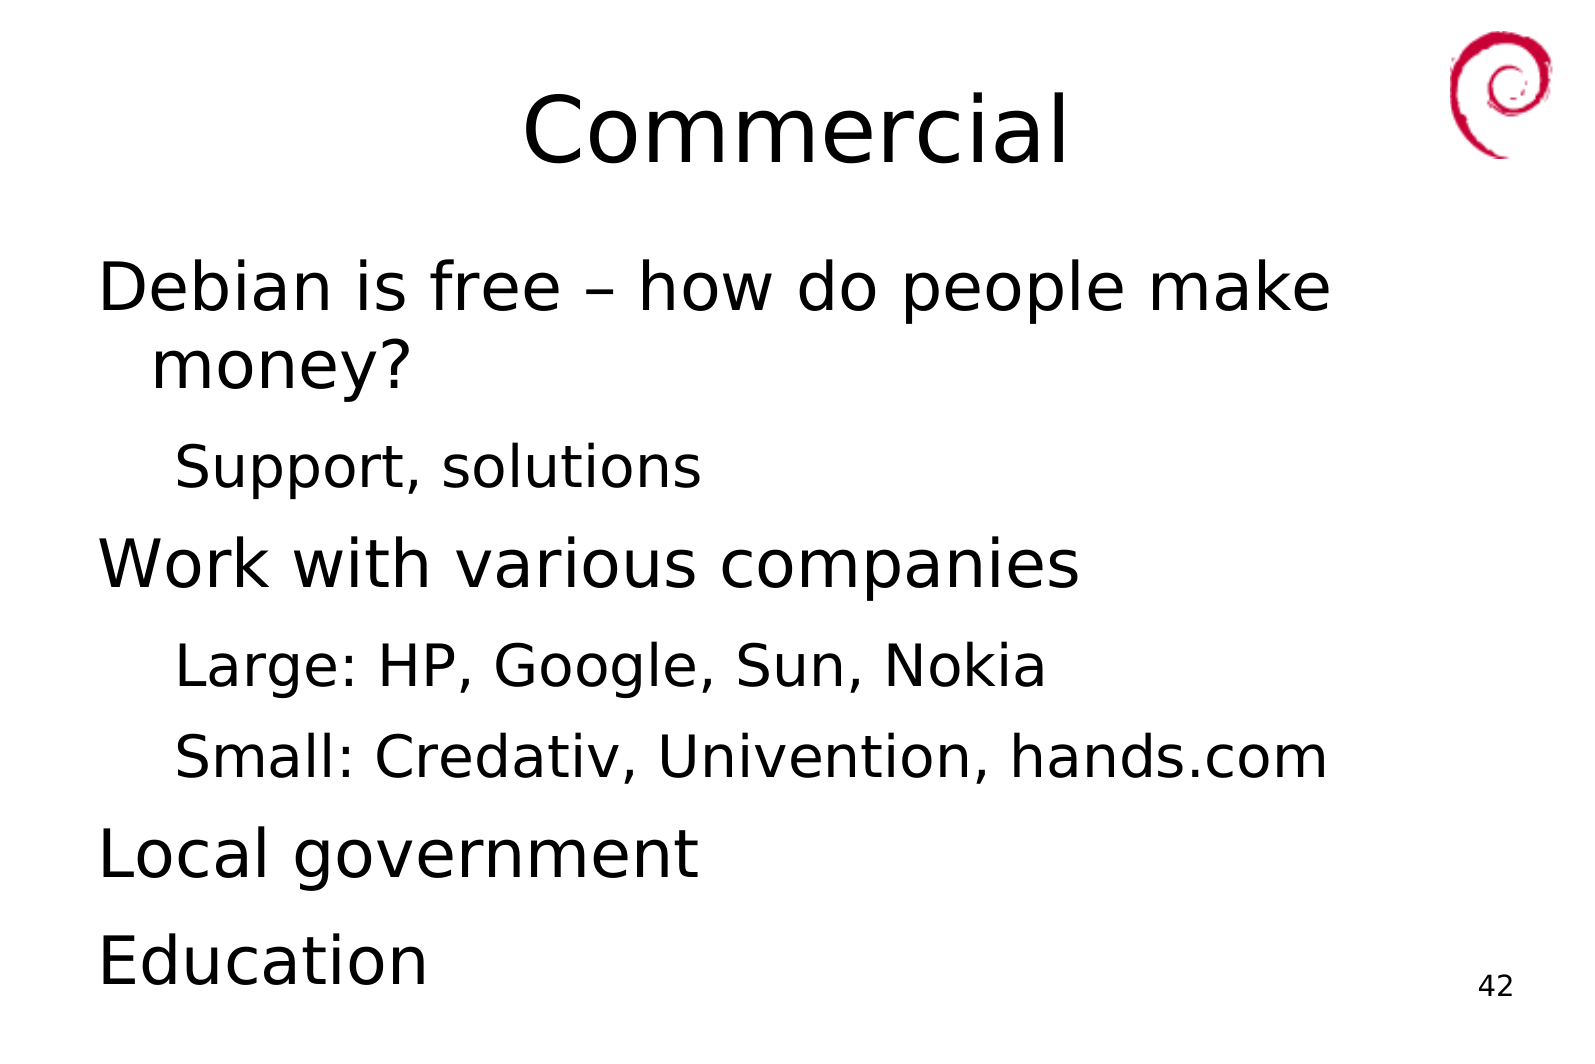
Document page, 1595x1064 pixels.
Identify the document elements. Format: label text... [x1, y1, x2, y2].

title Commercial [79, 49, 1515, 213]
list Debian is free – how do people make money? Support, solutions Work with various companies Large: HP, Google, Sun, Nokia Small: Credativ, Univention, hands.com Local government Education [79, 248, 1515, 1001]
picture [1450, 31, 1555, 159]
